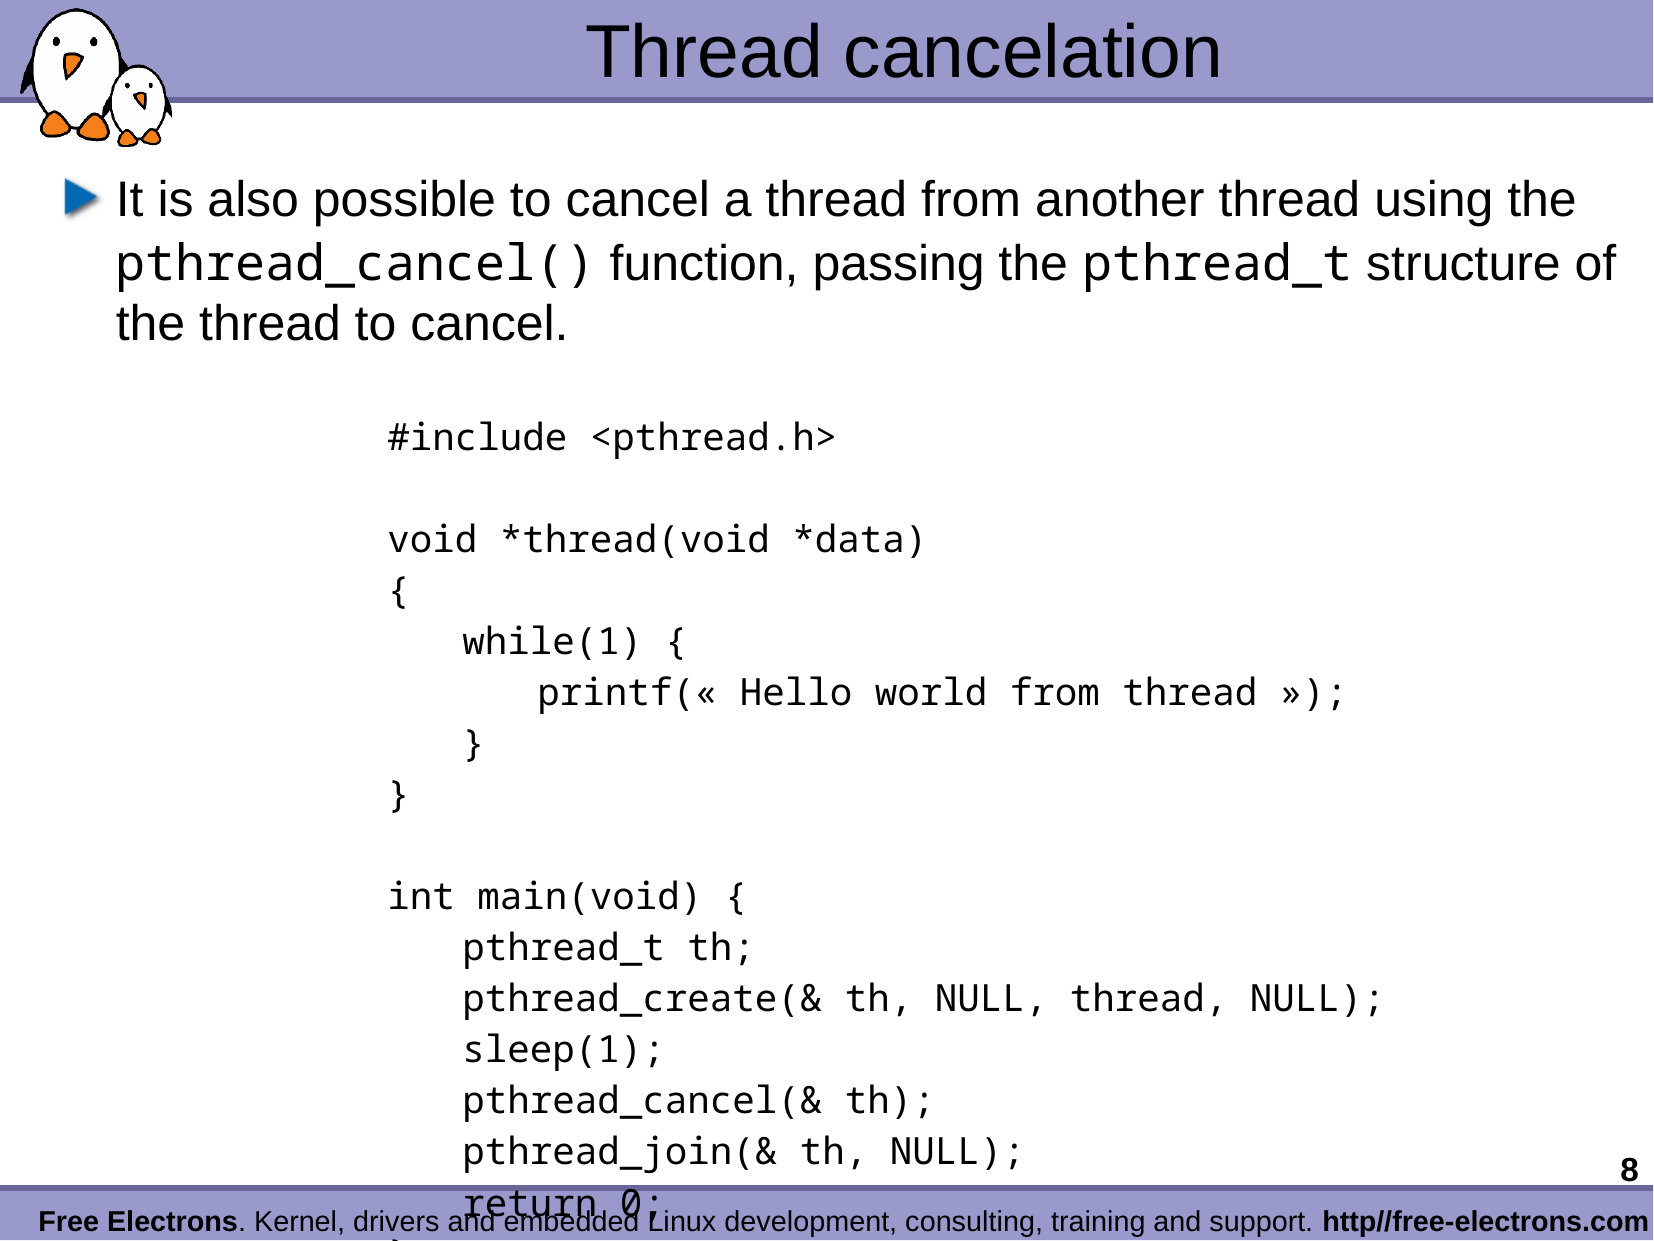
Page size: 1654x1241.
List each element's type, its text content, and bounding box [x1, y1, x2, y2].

title Thread cancelation [178, 4, 1631, 98]
list It is also possible to cancel a thread from another thread using the pthread_cancel() function, passing the pthread_t structure of the thread to cancel. [44, 171, 1624, 1073]
text_box #include <pthread.h> void *thread(void *data) { while(1) { printf(« Hello world from thread »); } } int main(void) { pthread_t th; pthread_create(& th, NULL, thread, NULL); sleep(1); pthread_cancel(& th); pthread_join(& th, NULL); return 0; } [372, 403, 1405, 1158]
picture [20, 8, 172, 147]
